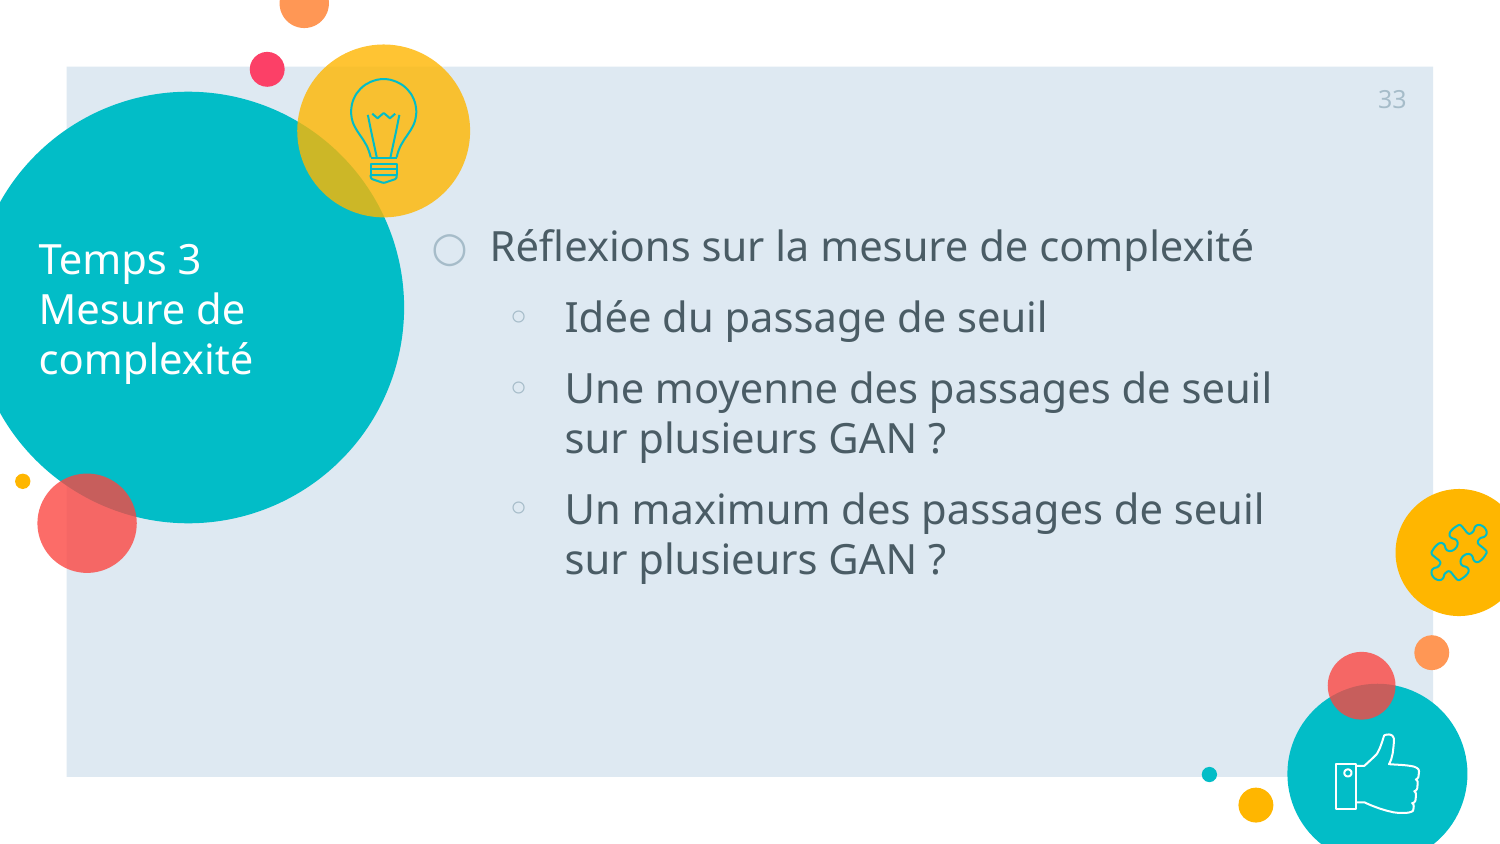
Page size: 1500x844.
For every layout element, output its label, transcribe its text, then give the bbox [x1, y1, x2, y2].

slide_number <number> [1331, 68, 1422, 134]
title Temps 3 Mesure de complexité [23, 91, 375, 524]
list Réflexions sur la mesure de complexité Idée du passage de seuil Une moyenne des passages de seuil sur plusieurs GAN ? Un maximum des passages de seuil sur plusieurs GAN ? [399, 205, 1339, 650]
